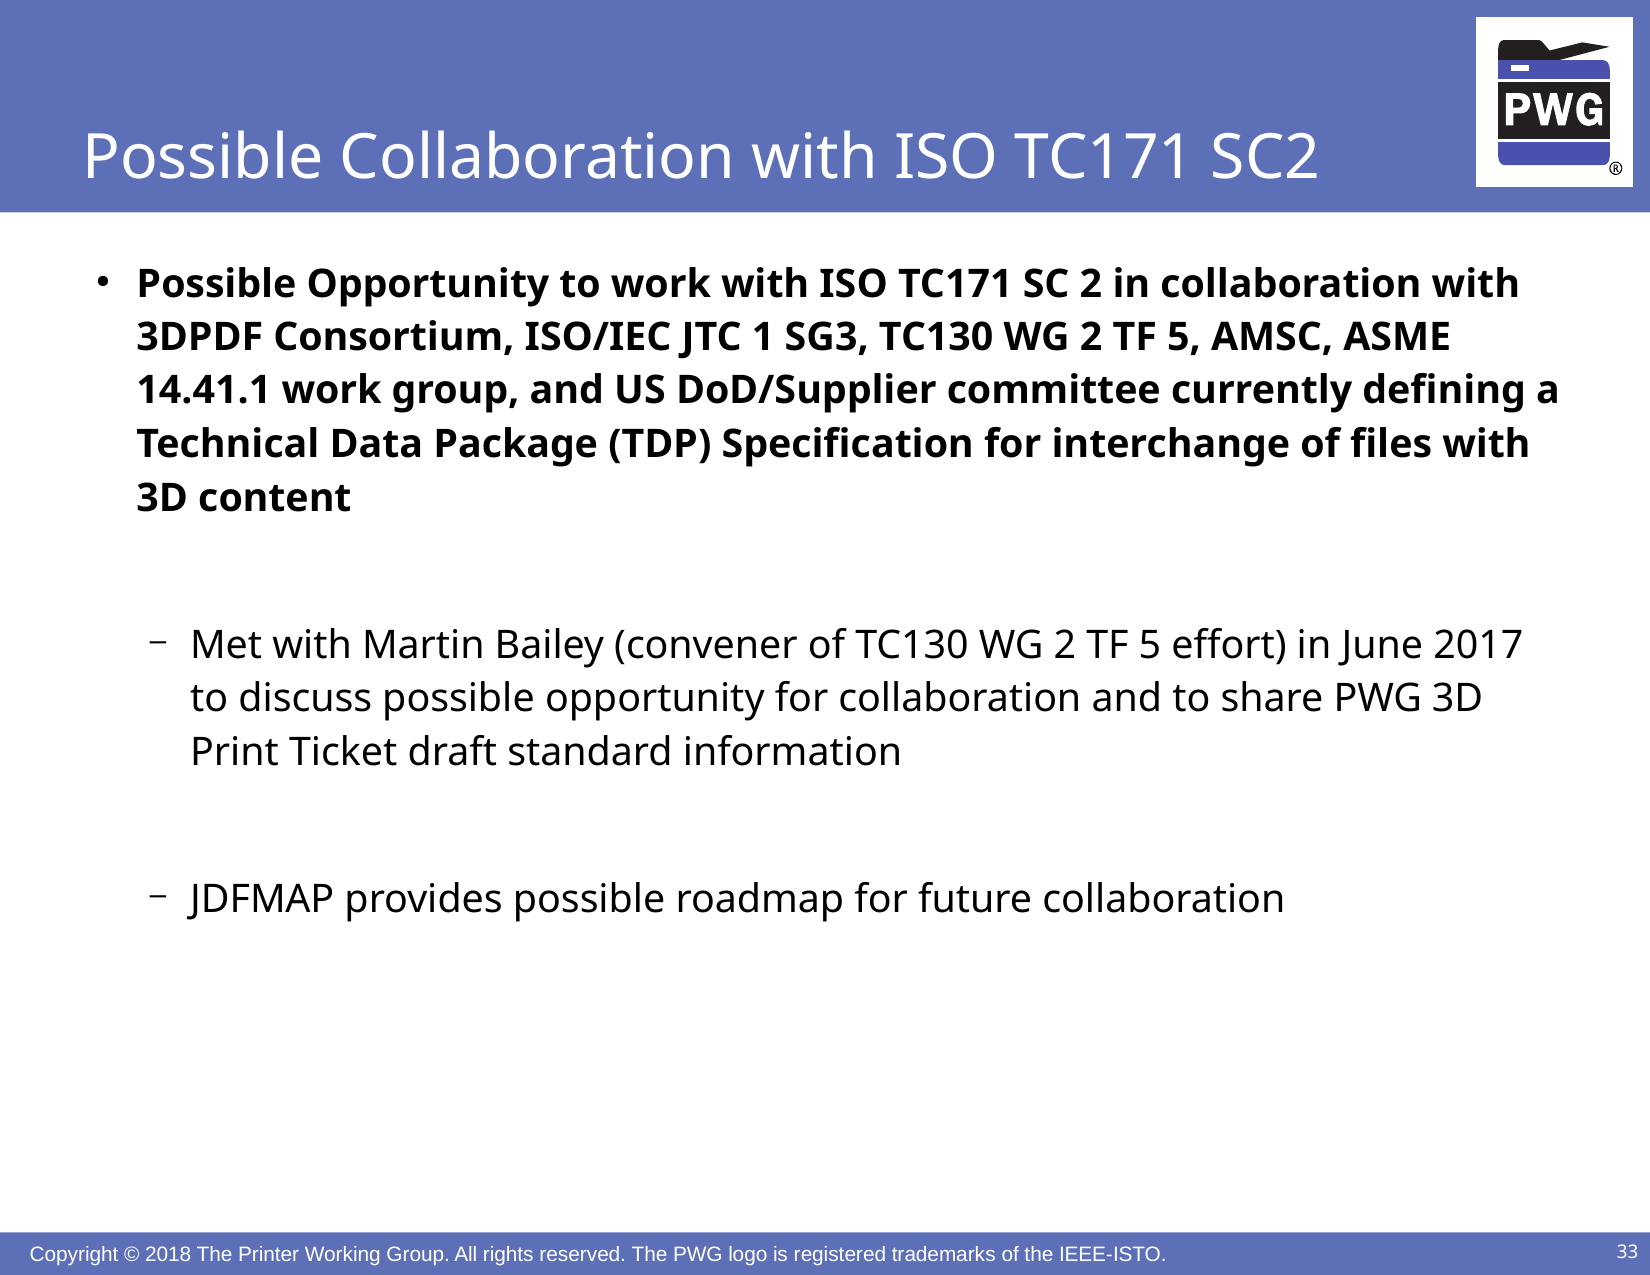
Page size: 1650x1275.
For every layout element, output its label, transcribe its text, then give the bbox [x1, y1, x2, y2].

list Possible Opportunity to work with ISO TC171 SC 2 in collaboration with 3DPDF Consortium, ISO/IEC JTC 1 SG3, TC130 WG 2 TF 5, AMSC, ASME 14.41.1 work group, and US DoD/Supplier committee currently defining a Technical Data Package (TDP) Specification for interchange of files with 3D content Met with Martin Bailey (convener of TC130 WG 2 TF 5 effort) in June 2017 to discuss possible opportunity for collaboration and to share PWG 3D Print Ticket draft standard information JDFMAP provides possible roadmap for future collaboration [82, 254, 1568, 931]
title Possible Collaboration with ISO TC171 SC2 [82, 8, 1449, 198]
